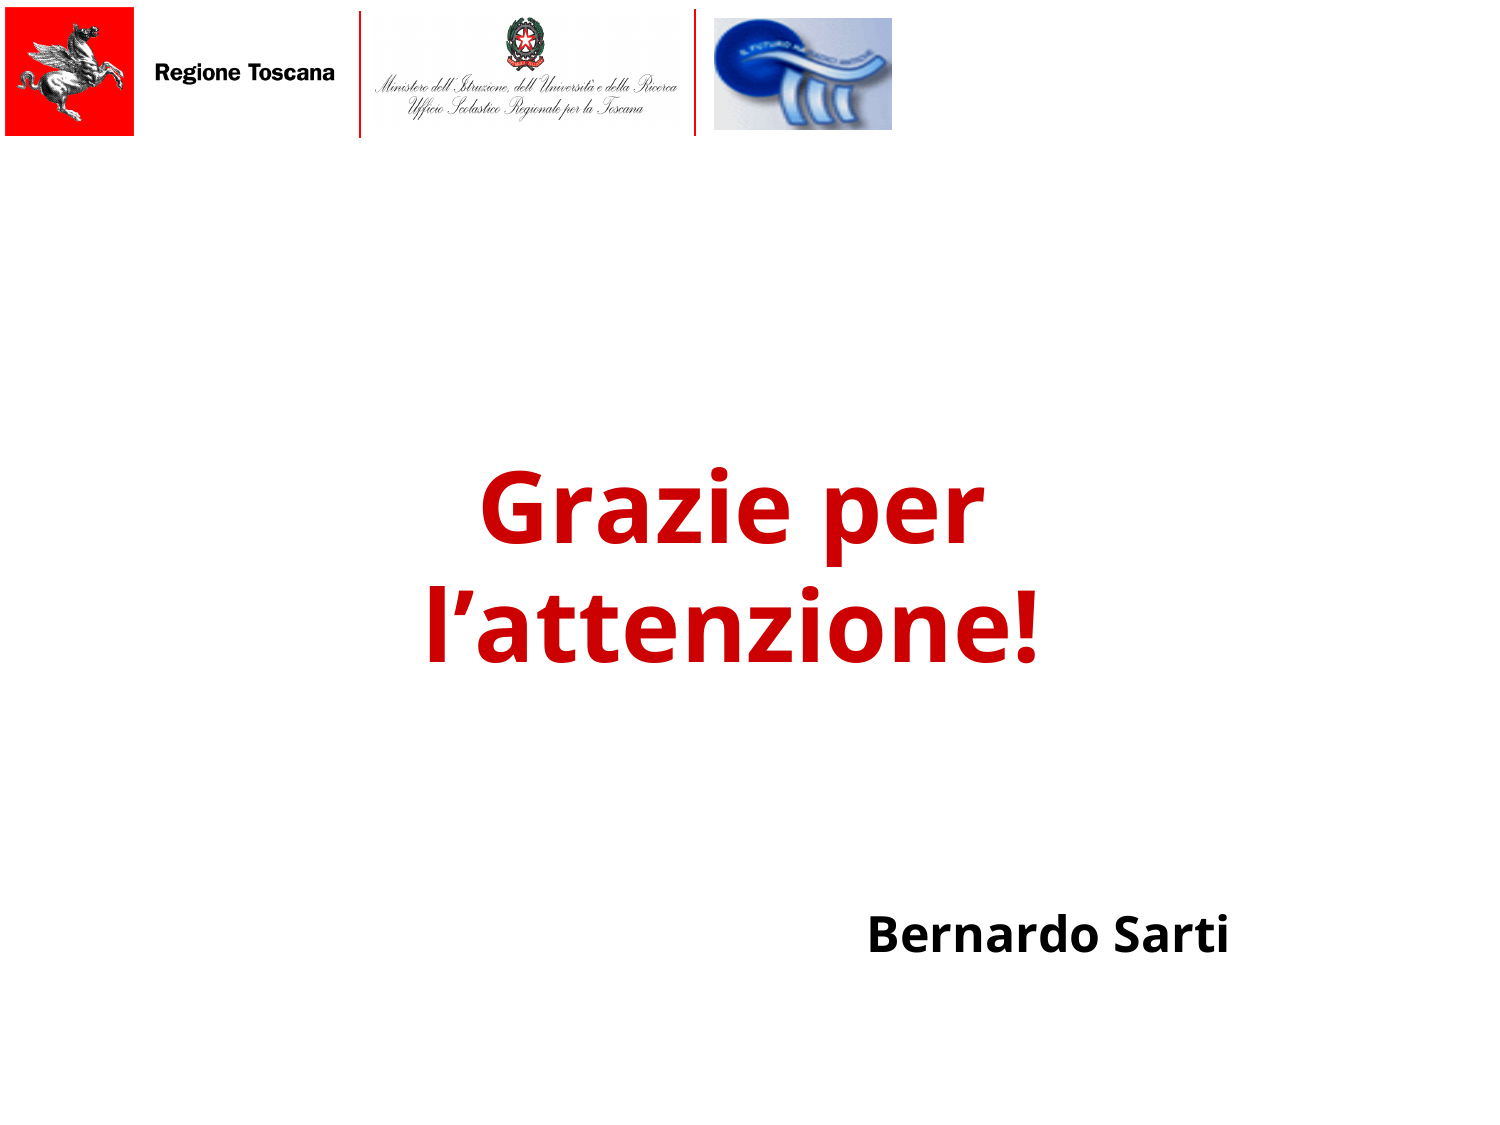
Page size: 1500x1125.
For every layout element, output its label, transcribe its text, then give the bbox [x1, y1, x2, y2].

text_box Grazie per l’attenzione! Bernardo Sarti [218, 255, 1247, 971]
picture [714, 19, 892, 130]
picture [5, 7, 337, 136]
picture [372, 12, 680, 126]
